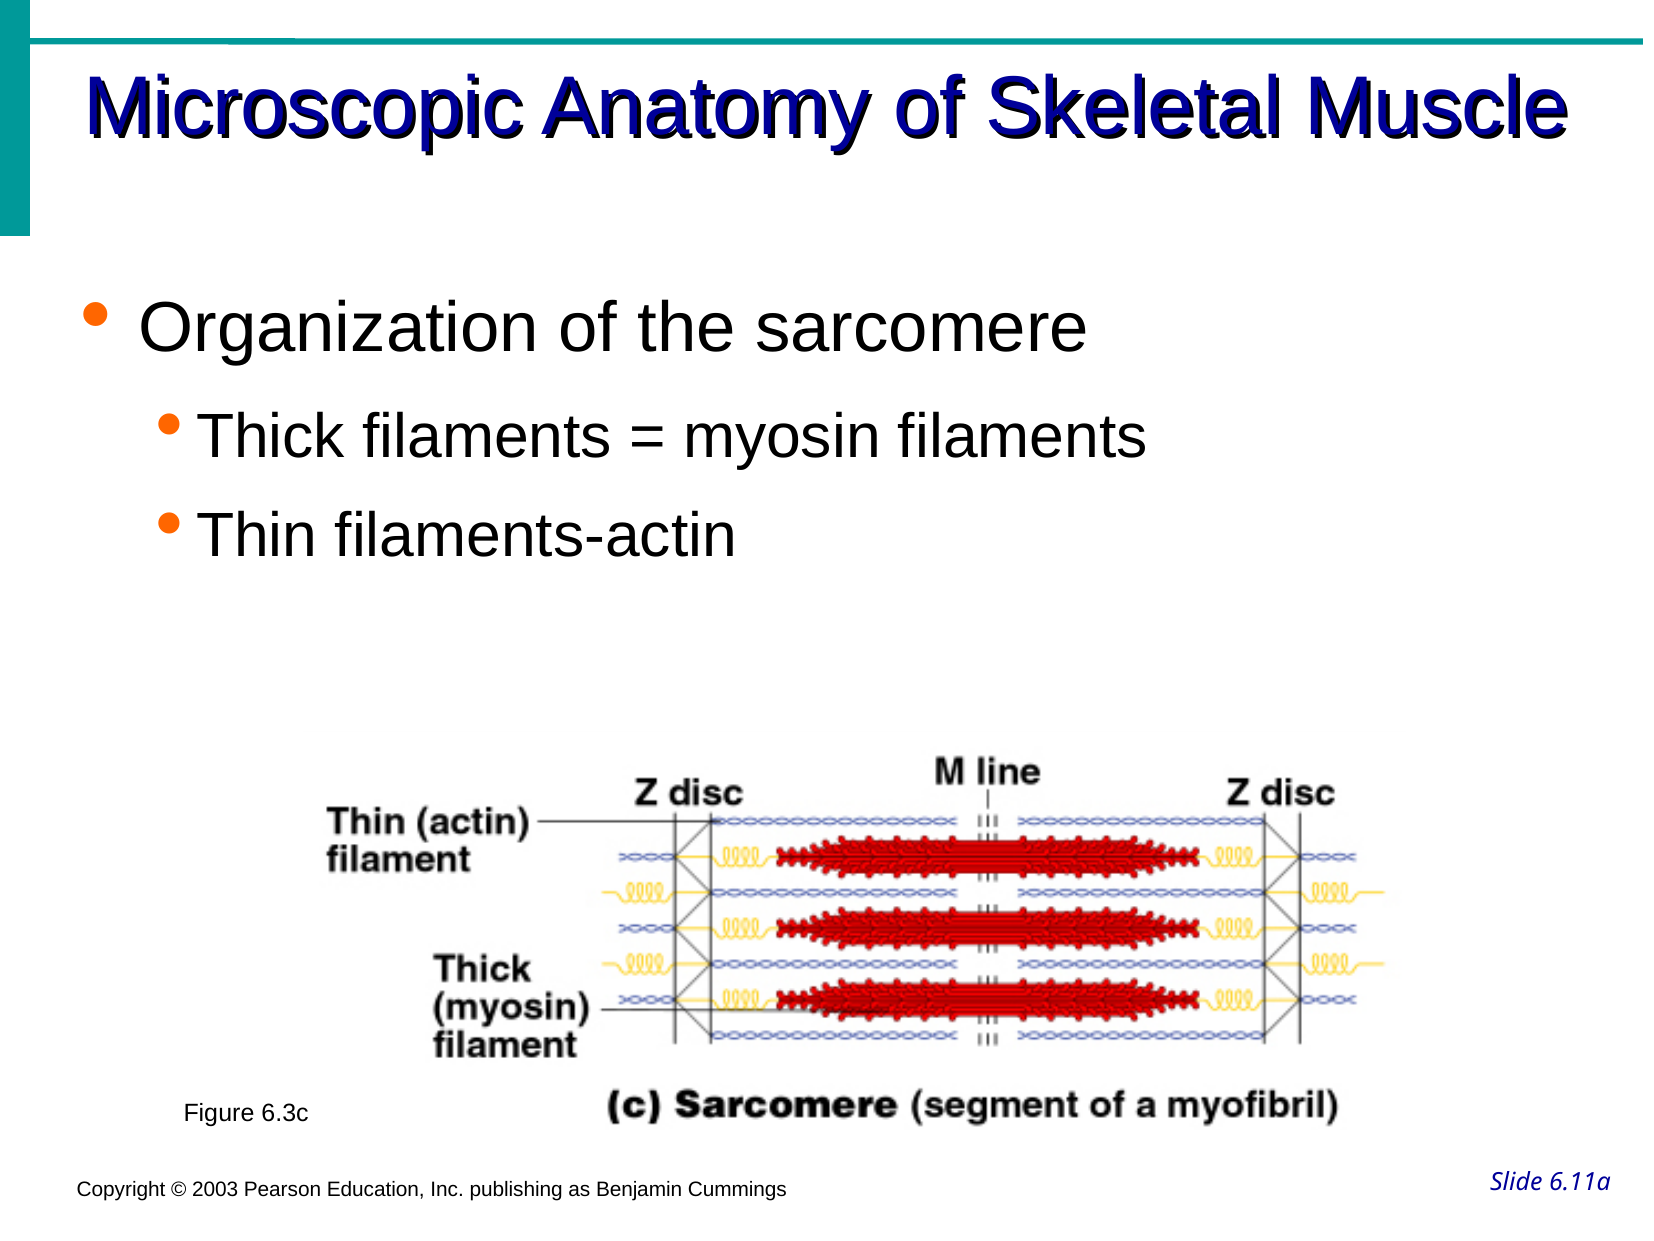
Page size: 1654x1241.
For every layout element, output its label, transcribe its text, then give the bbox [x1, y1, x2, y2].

list Microscopic Anatomy of Skeletal Muscle [68, 55, 1585, 271]
picture [303, 730, 1406, 1130]
text_box Organization of the sarcomere Thick filaments = myosin filaments Thin filaments-actin [68, 289, 1560, 675]
text_box [0, 0, 28, 235]
title Slide 6.11a [1391, 1157, 1626, 1213]
text_box Figure 6.3c [68, 1088, 324, 1134]
text_box Copyright © 2003 Pearson Education, Inc. publishing as Benjamin Cummings [61, 1168, 802, 1209]
